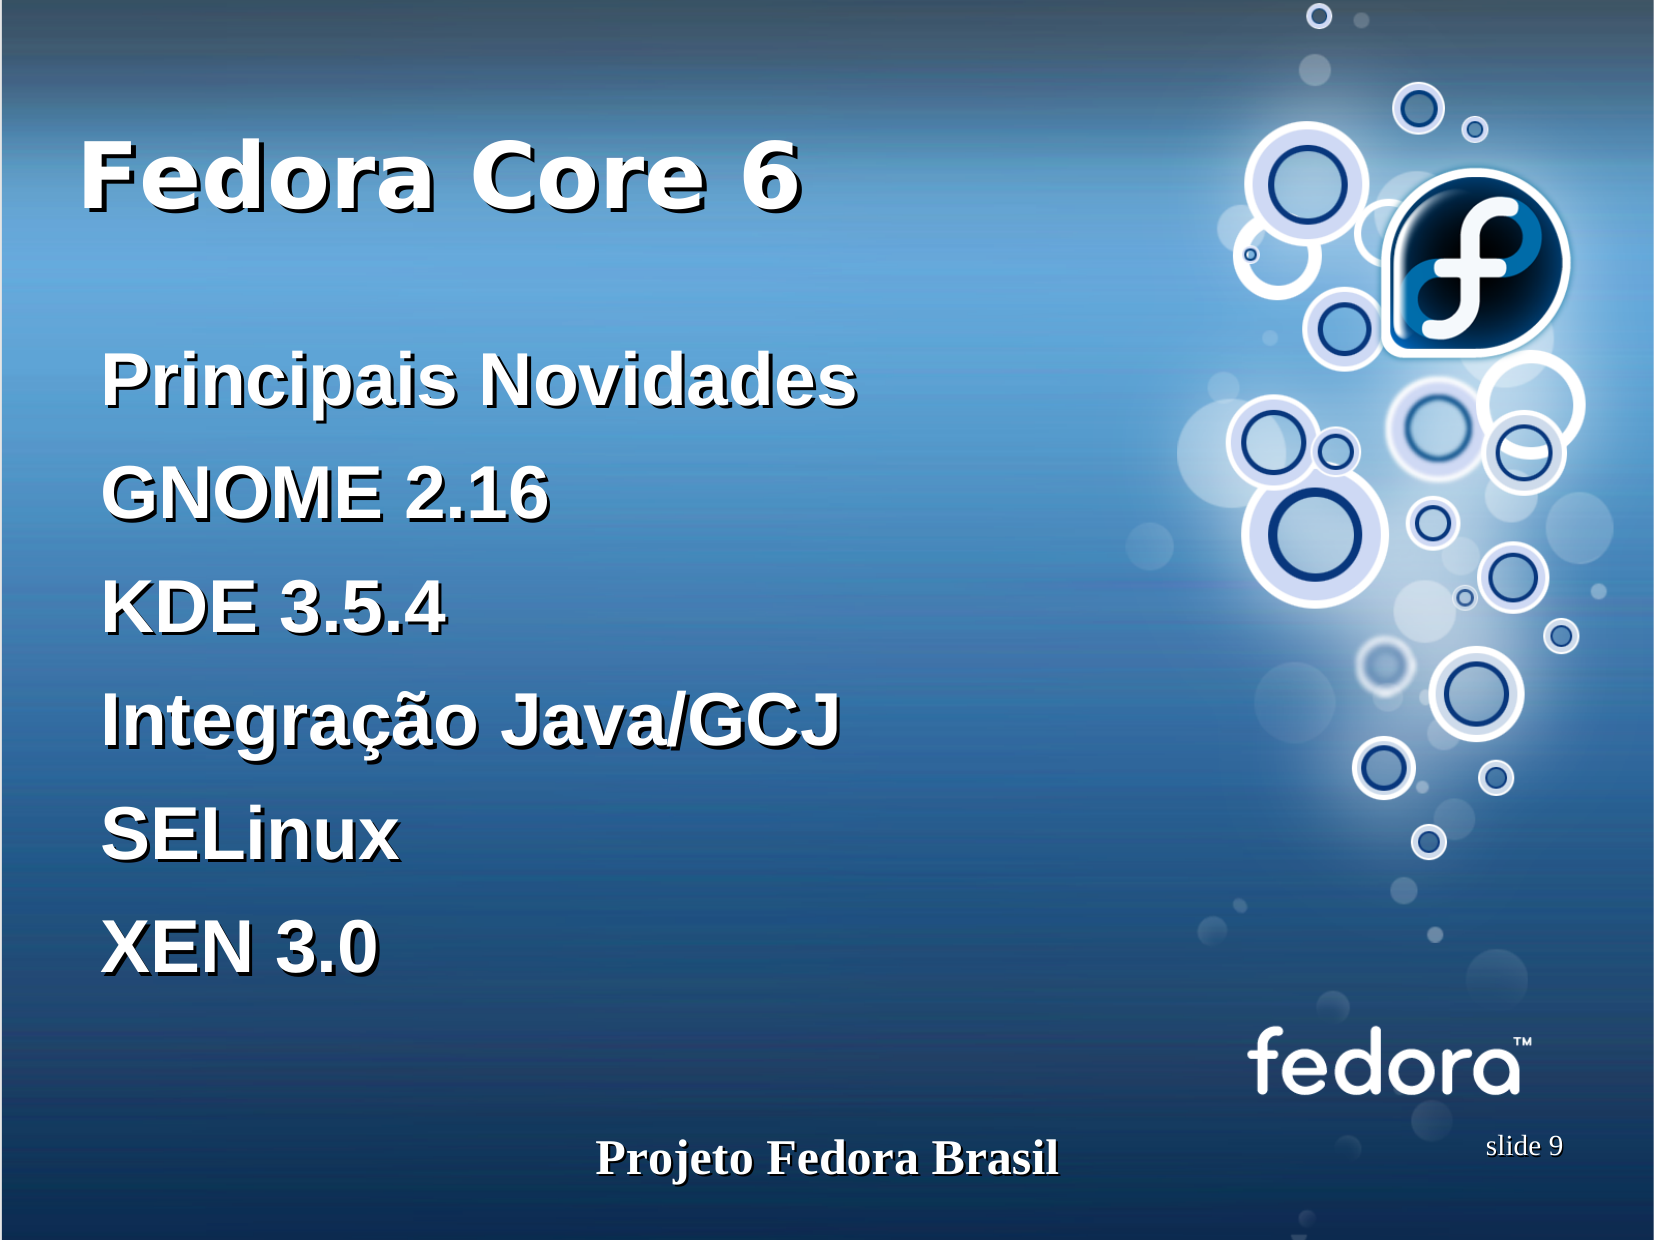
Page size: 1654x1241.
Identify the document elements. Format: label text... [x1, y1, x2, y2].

picture [1, 0, 1654, 1240]
title Fedora Core 6 [76, 73, 1565, 281]
list Principais Novidades GNOME 2.16 KDE 3.5.4 Integração Java/GCJ SELinux XEN 3.0 [82, 337, 1211, 1156]
